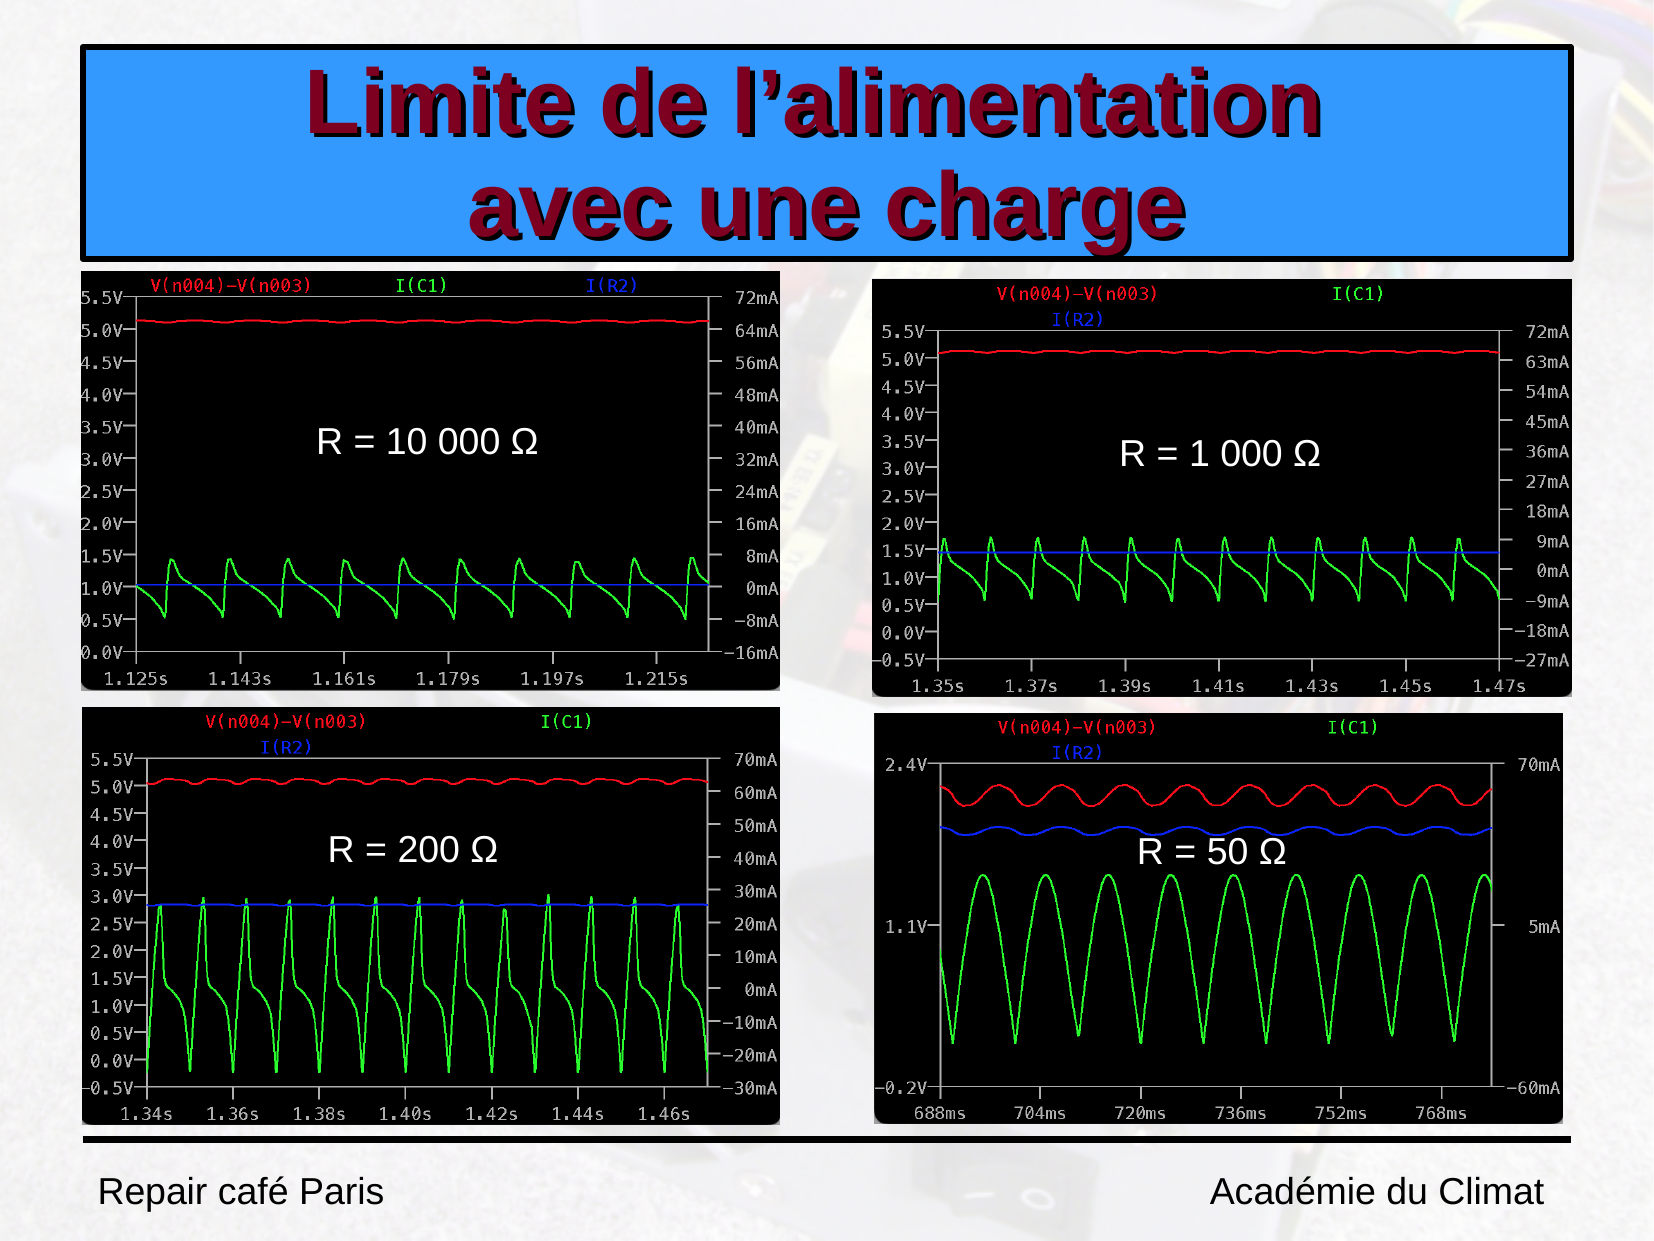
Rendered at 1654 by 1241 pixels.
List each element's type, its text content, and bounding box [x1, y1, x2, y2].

text_box R = 200 Ω [312, 820, 514, 878]
text_box Repair café Paris Académie du Climat [82, 1163, 1571, 1220]
title Limite de l’alimentation avec une charge [82, 47, 1571, 259]
text_box R = 50 Ω [1122, 823, 1302, 880]
picture [0, 0, 1654, 1241]
text_box R = 1 000 Ω [1104, 425, 1353, 491]
text_box R = 10 000 Ω [301, 413, 554, 471]
